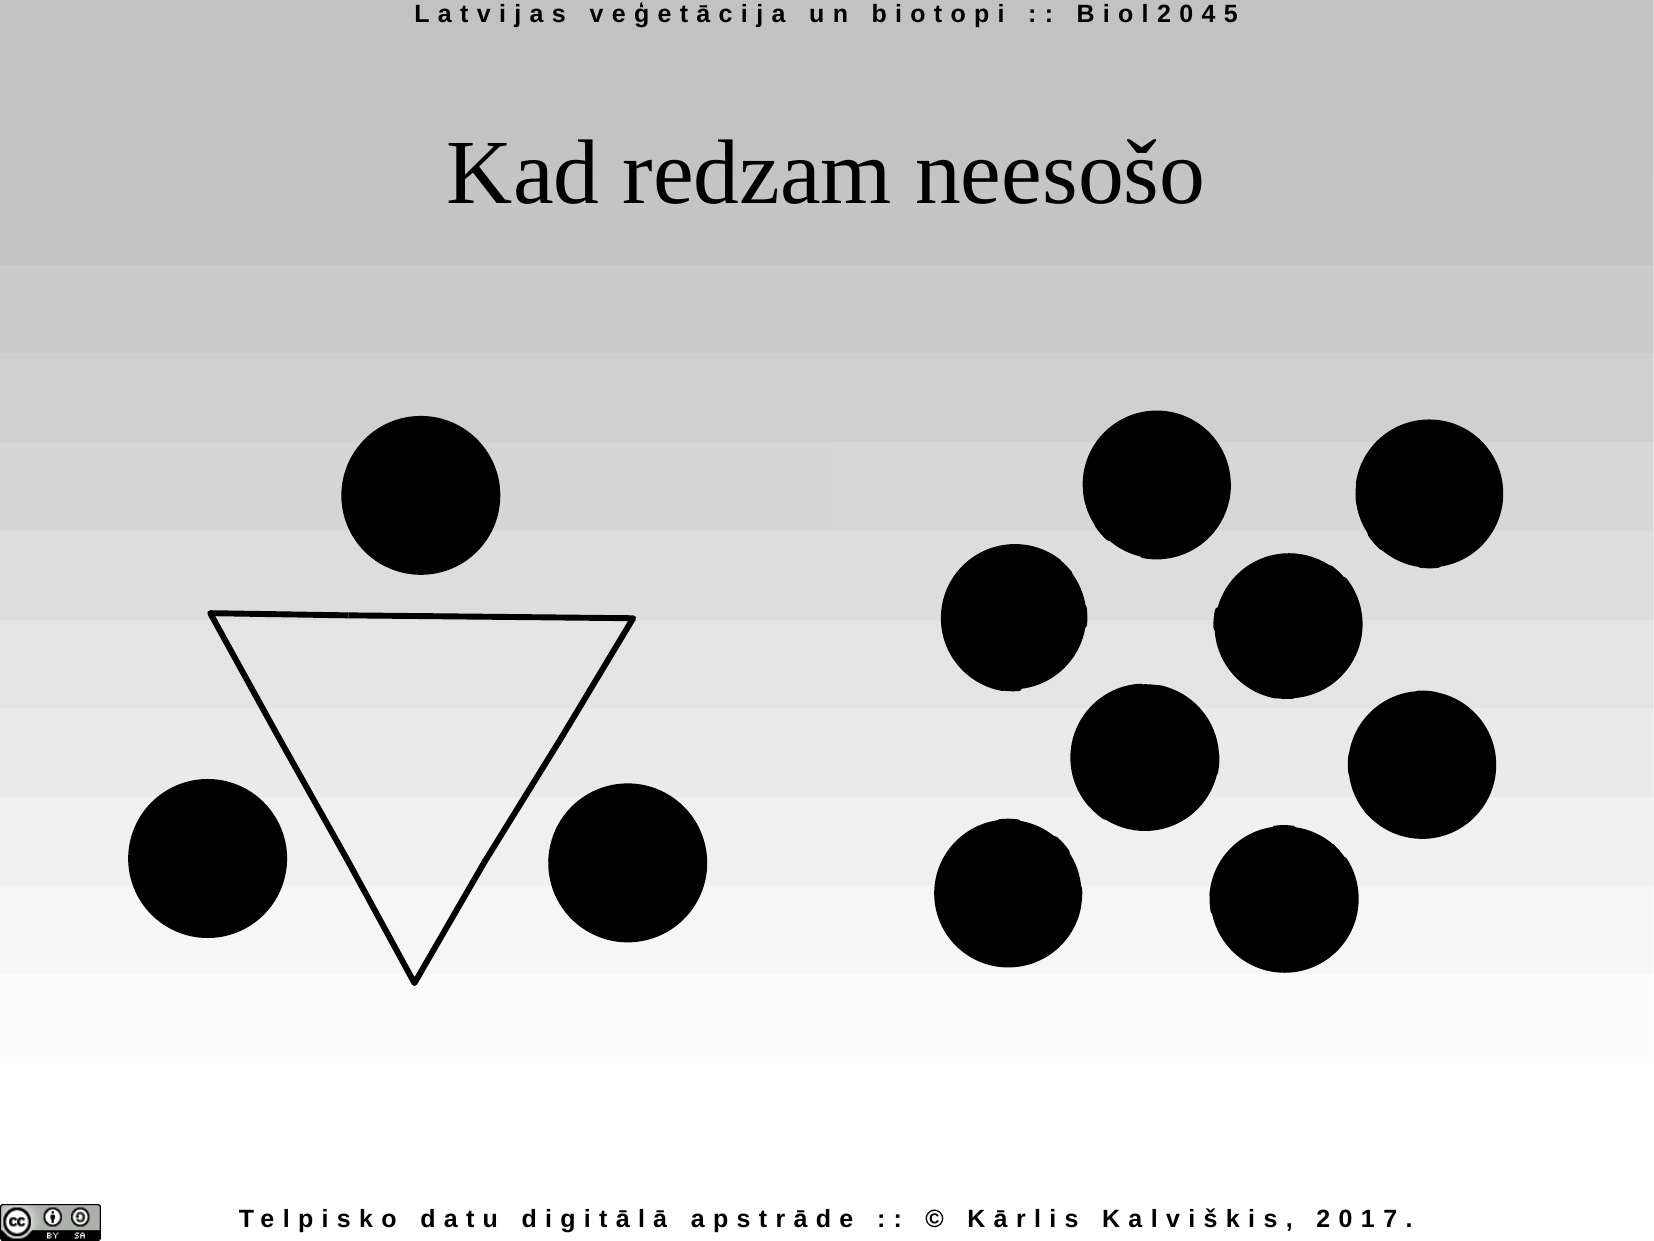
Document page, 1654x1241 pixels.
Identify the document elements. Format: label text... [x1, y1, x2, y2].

text_box [1073, 686, 1217, 829]
text_box [1350, 693, 1494, 836]
picture [0, 0, 1654, 1241]
text_box [1358, 422, 1501, 566]
text_box [344, 418, 498, 572]
text_box [1085, 413, 1228, 557]
text_box [1216, 556, 1360, 697]
text_box [943, 547, 1085, 689]
text_box [551, 786, 705, 940]
text_box [1212, 828, 1356, 970]
text_box [131, 781, 285, 936]
text_box [937, 821, 1080, 965]
title Kad redzam neesošo [29, 49, 1625, 296]
